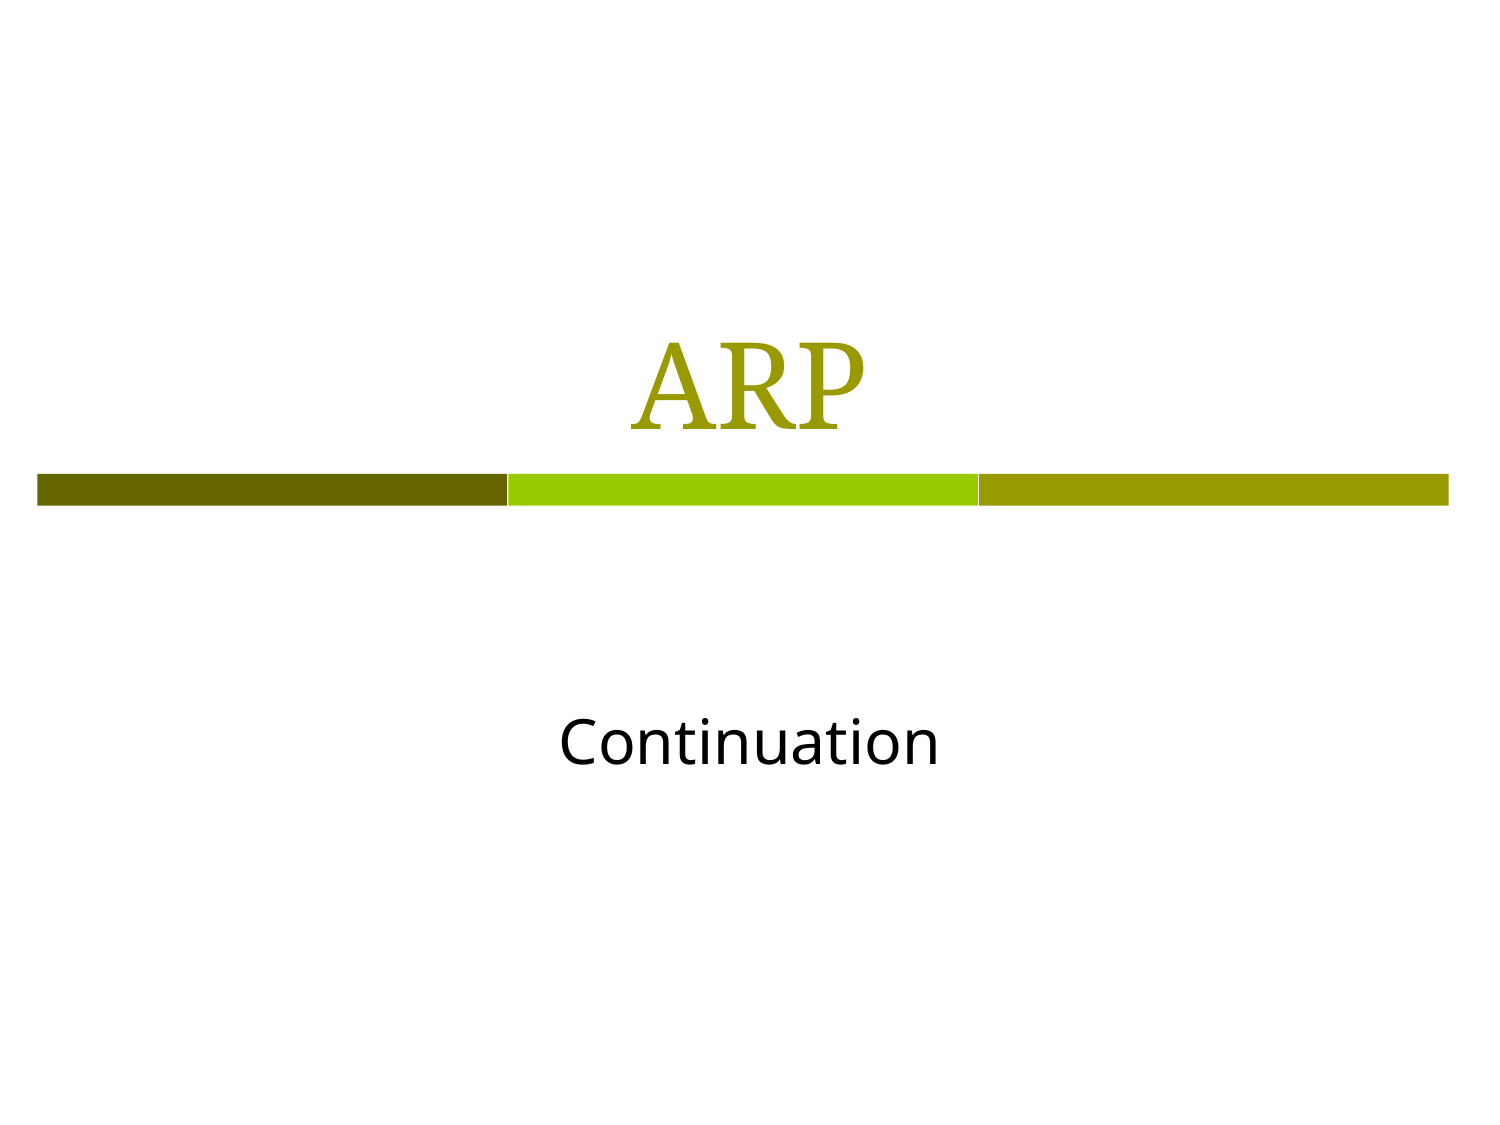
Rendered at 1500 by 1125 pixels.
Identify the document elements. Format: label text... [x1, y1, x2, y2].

text_box Continuation [225, 558, 1276, 921]
title ARP [112, 112, 1388, 462]
